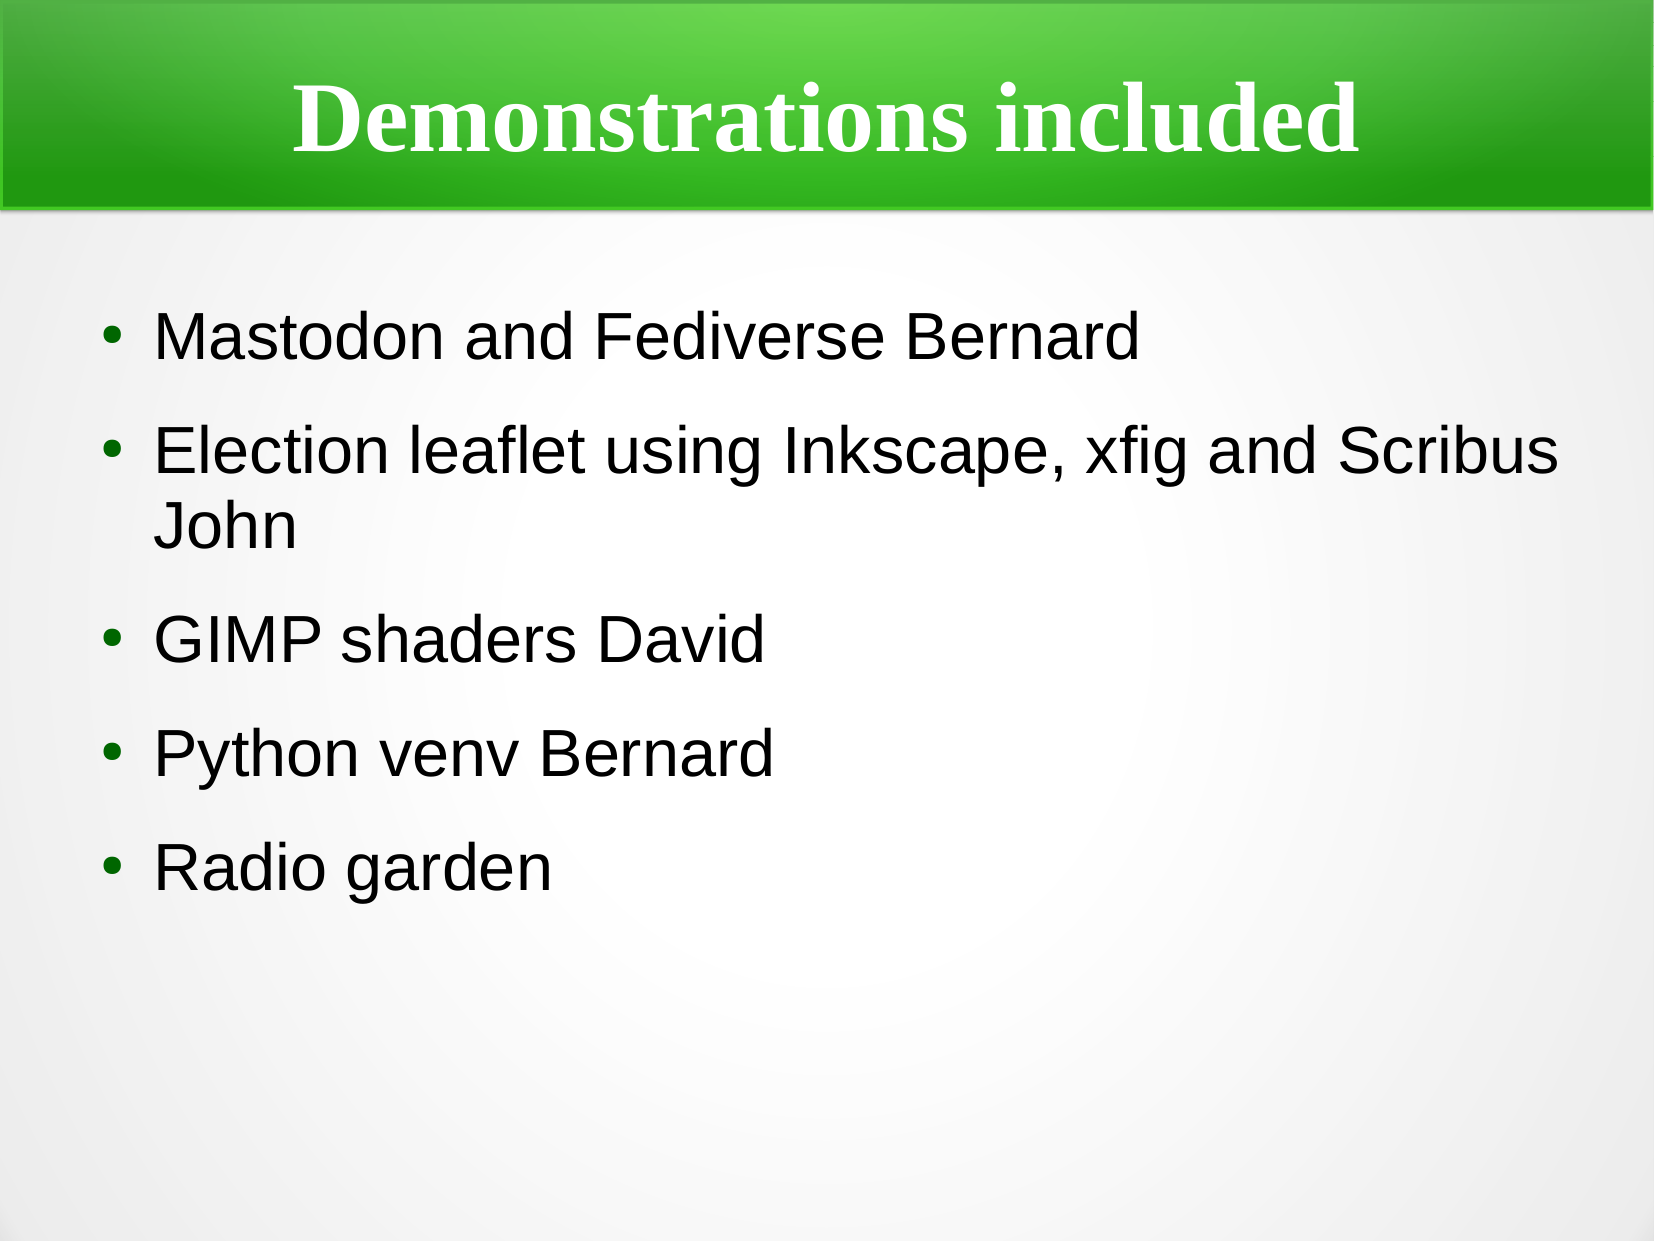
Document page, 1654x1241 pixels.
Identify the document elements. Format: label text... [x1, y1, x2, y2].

title Demonstrations included [82, 45, 1571, 192]
list Mastodon and Fediverse Bernard Election leaflet using Inkscape, xfig and Scribus John GIMP shaders David Python venv Bernard Radio garden [82, 299, 1571, 1019]
